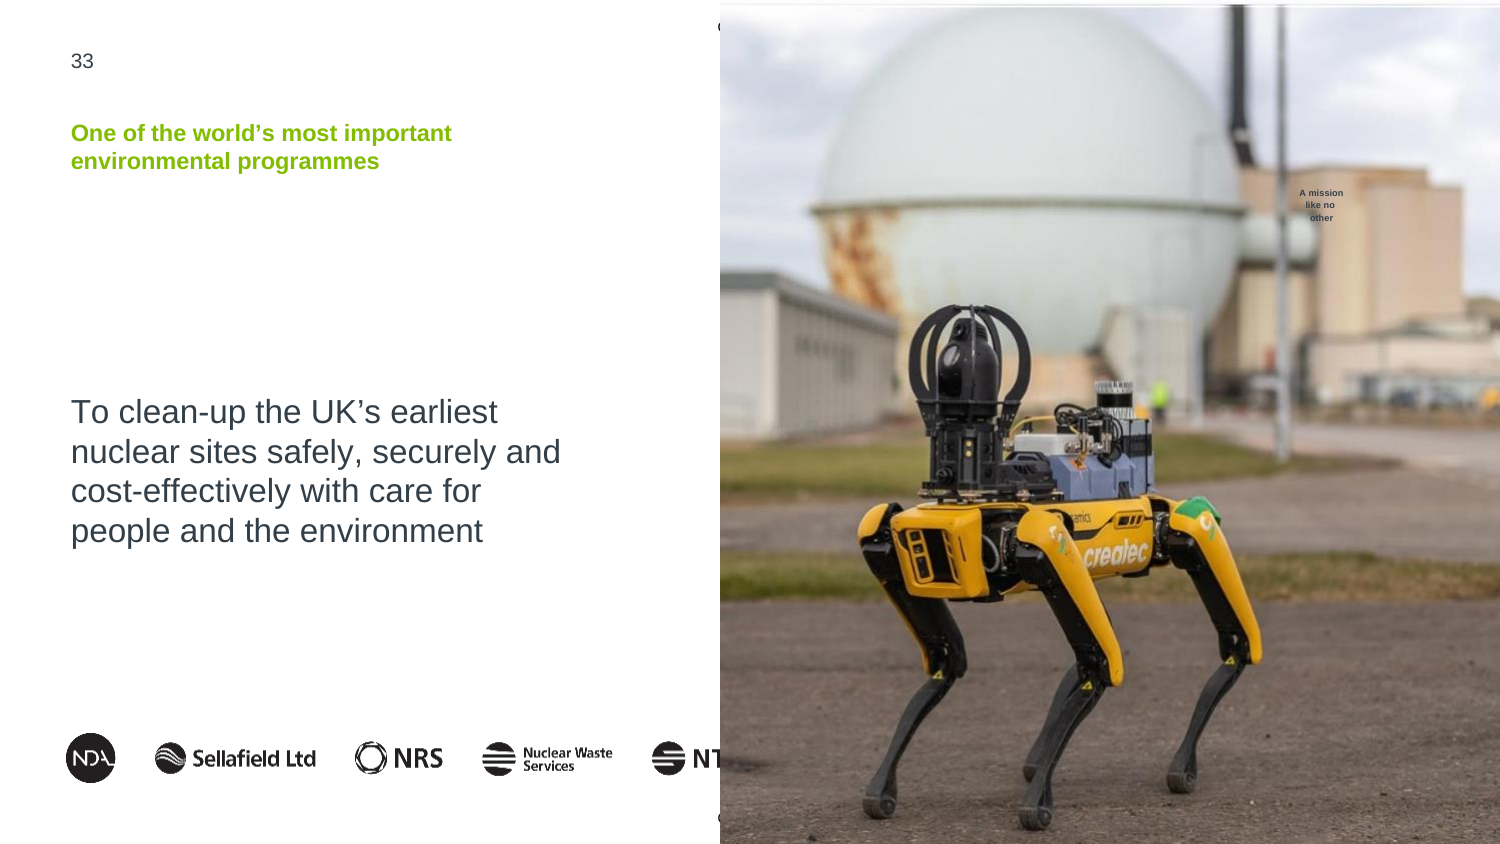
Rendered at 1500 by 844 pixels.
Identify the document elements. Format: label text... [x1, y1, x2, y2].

list A mission like no other [1173, 189, 1470, 224]
list One of the world’s most important environmental programmes [70, 118, 588, 175]
picture [720, 0, 1500, 844]
list To clean-up the UK’s earliest nuclear sites safely, securely and cost-effectively with care for people and the environment [70, 389, 588, 650]
text_box [70, 47, 135, 93]
